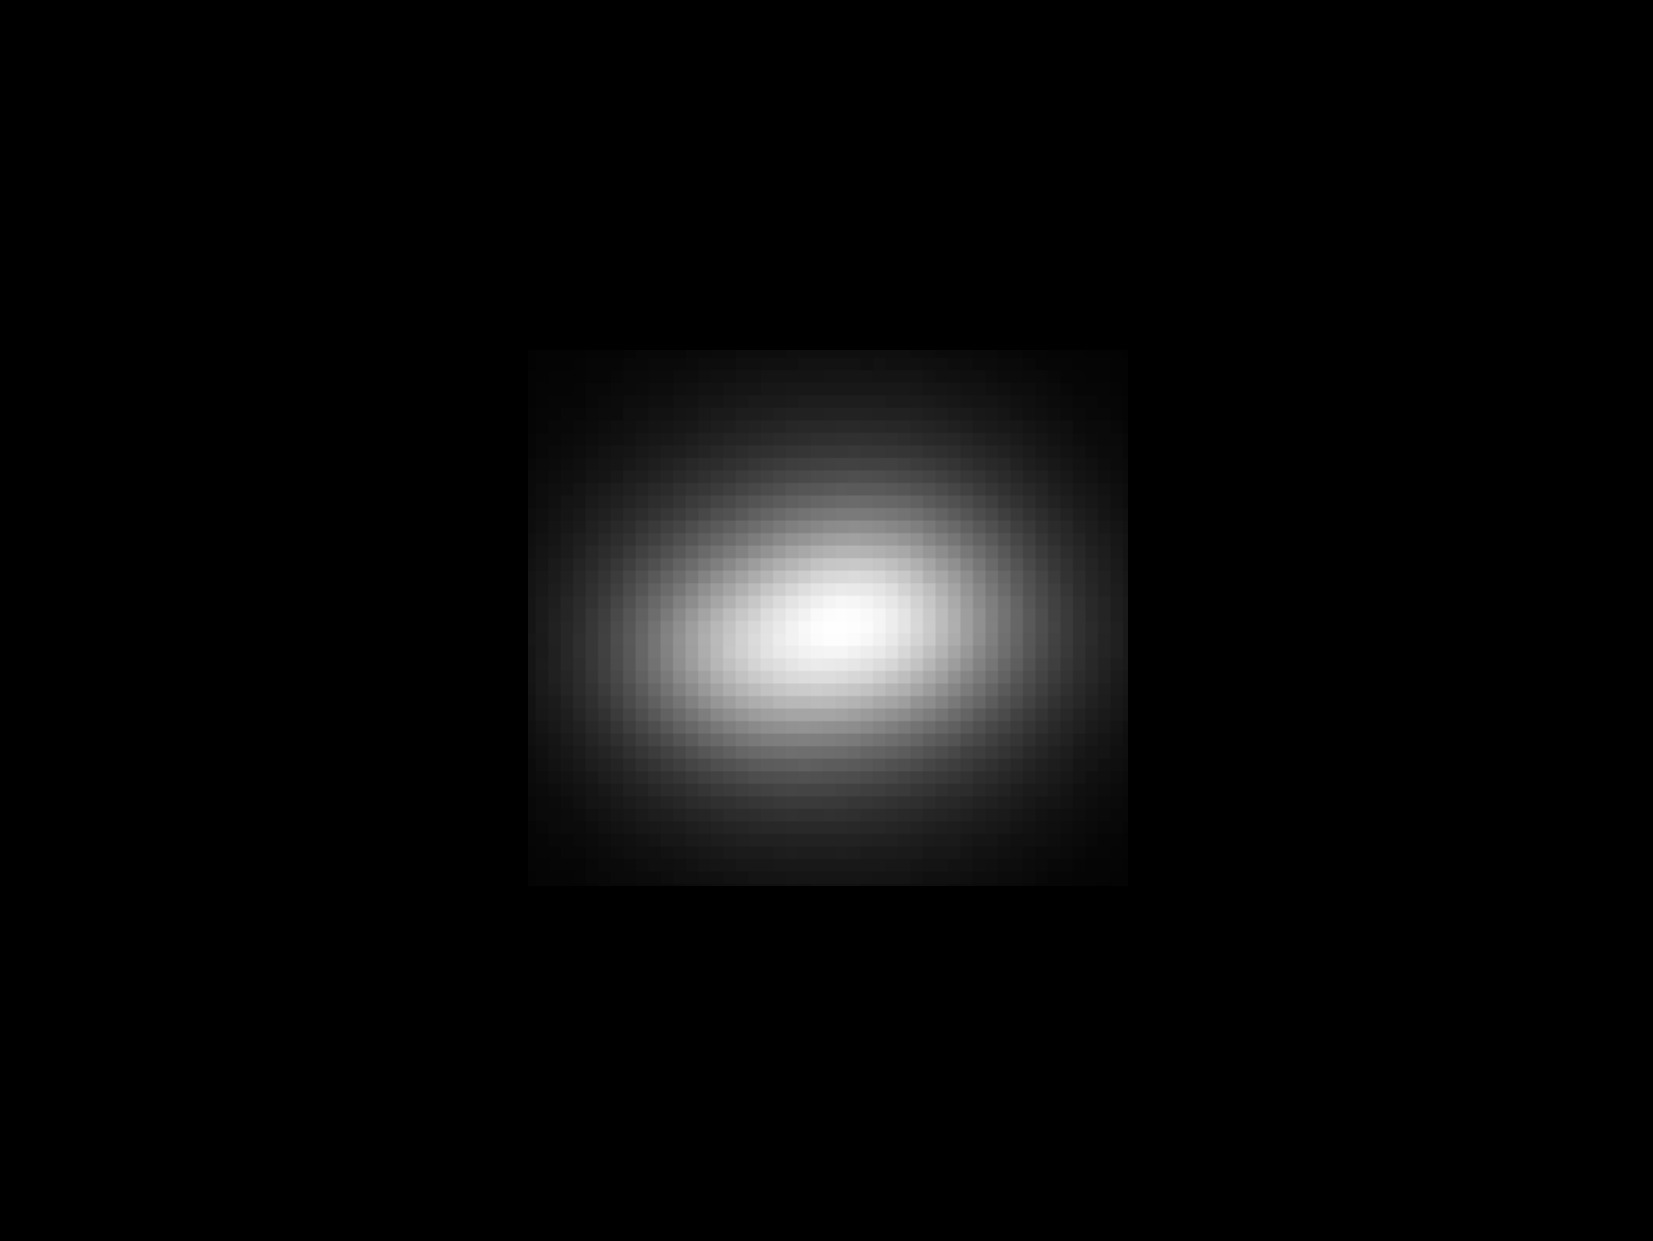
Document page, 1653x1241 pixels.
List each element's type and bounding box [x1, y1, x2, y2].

picture [528, 350, 1128, 886]
